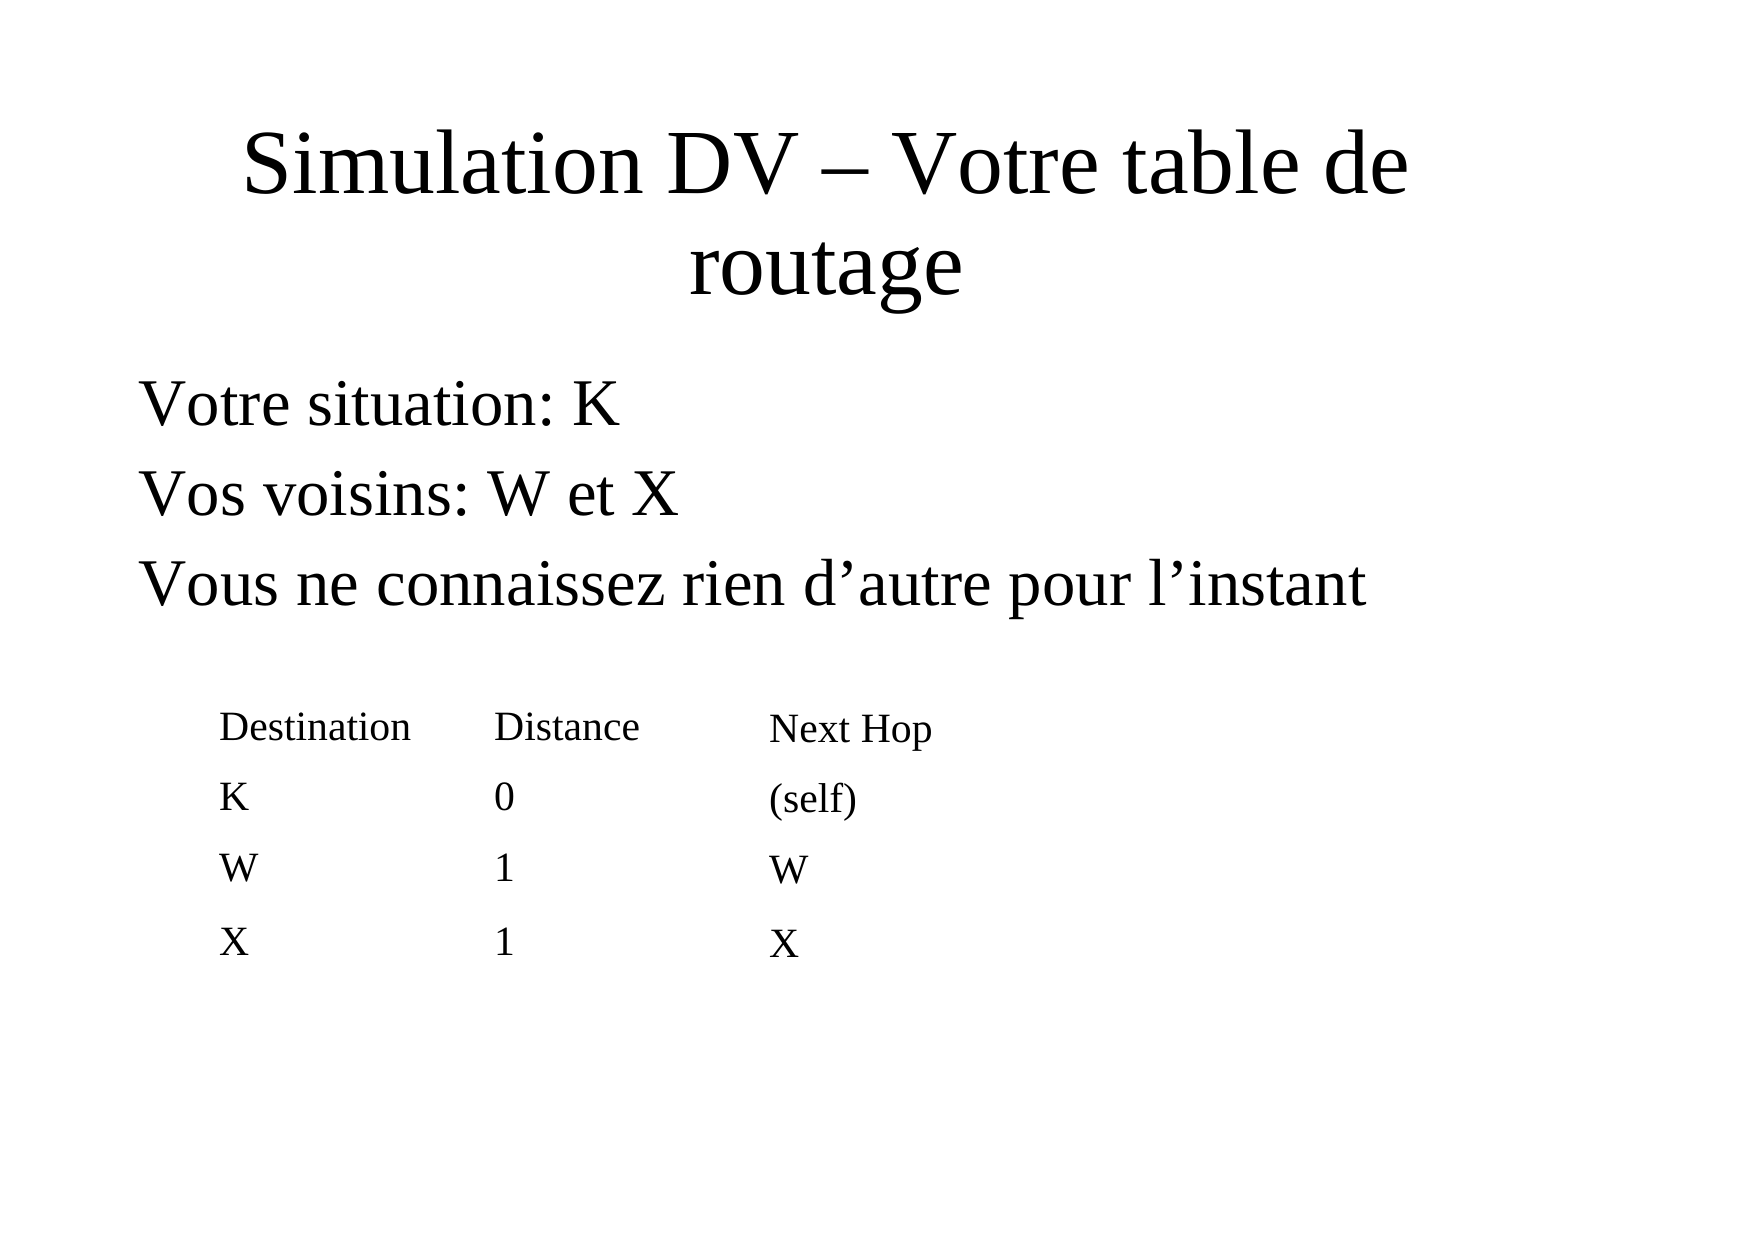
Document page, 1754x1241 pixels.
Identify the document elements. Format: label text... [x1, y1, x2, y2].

text_box W [754, 838, 1030, 901]
text_box K [204, 765, 479, 828]
text_box Destination [204, 695, 479, 758]
text_box Distance [479, 695, 755, 758]
text_box 1 [479, 836, 755, 899]
text_box W [204, 836, 479, 899]
text_box X [754, 912, 1030, 974]
text_box 1 [479, 910, 755, 973]
text_box Next Hop [754, 697, 1030, 759]
text_box 0 [479, 765, 755, 828]
text_box X [204, 910, 479, 973]
text_box (self) [754, 767, 1030, 829]
